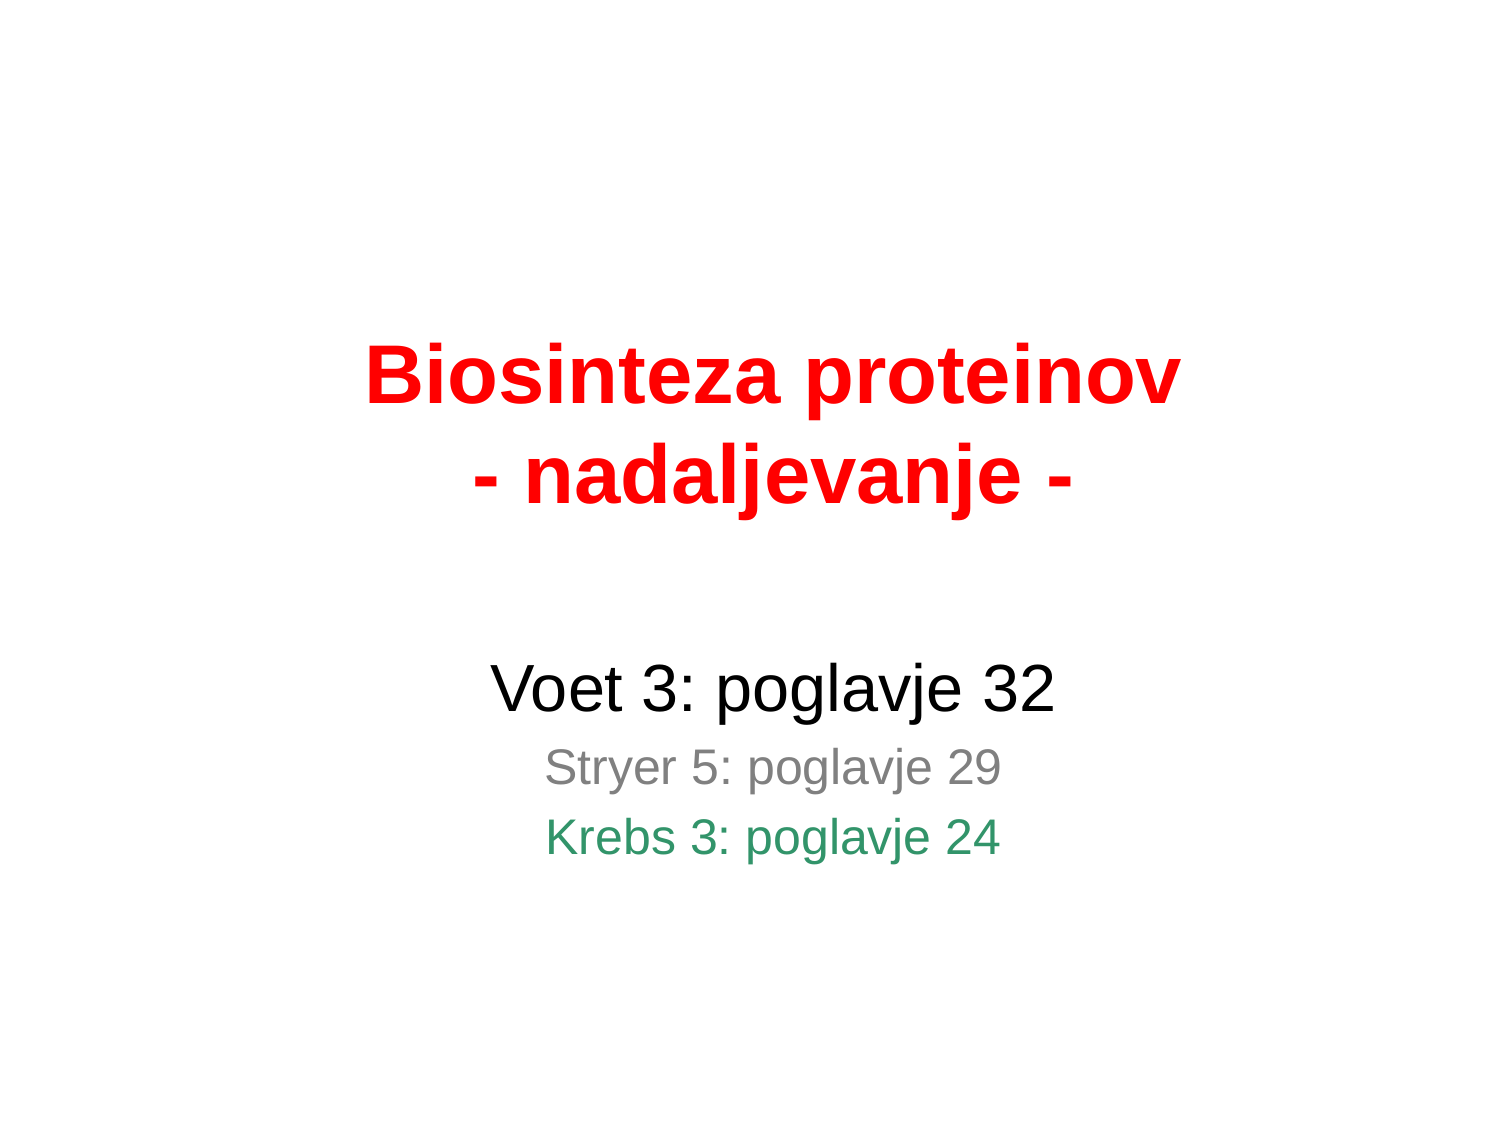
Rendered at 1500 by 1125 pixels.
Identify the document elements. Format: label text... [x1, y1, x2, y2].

text_box Voet 3: poglavje 32 Stryer 5: poglavje 29 Krebs 3: poglavje 24 [171, 637, 1376, 925]
title Biosinteza proteinov - nadaljevanje - [136, 326, 1412, 514]
